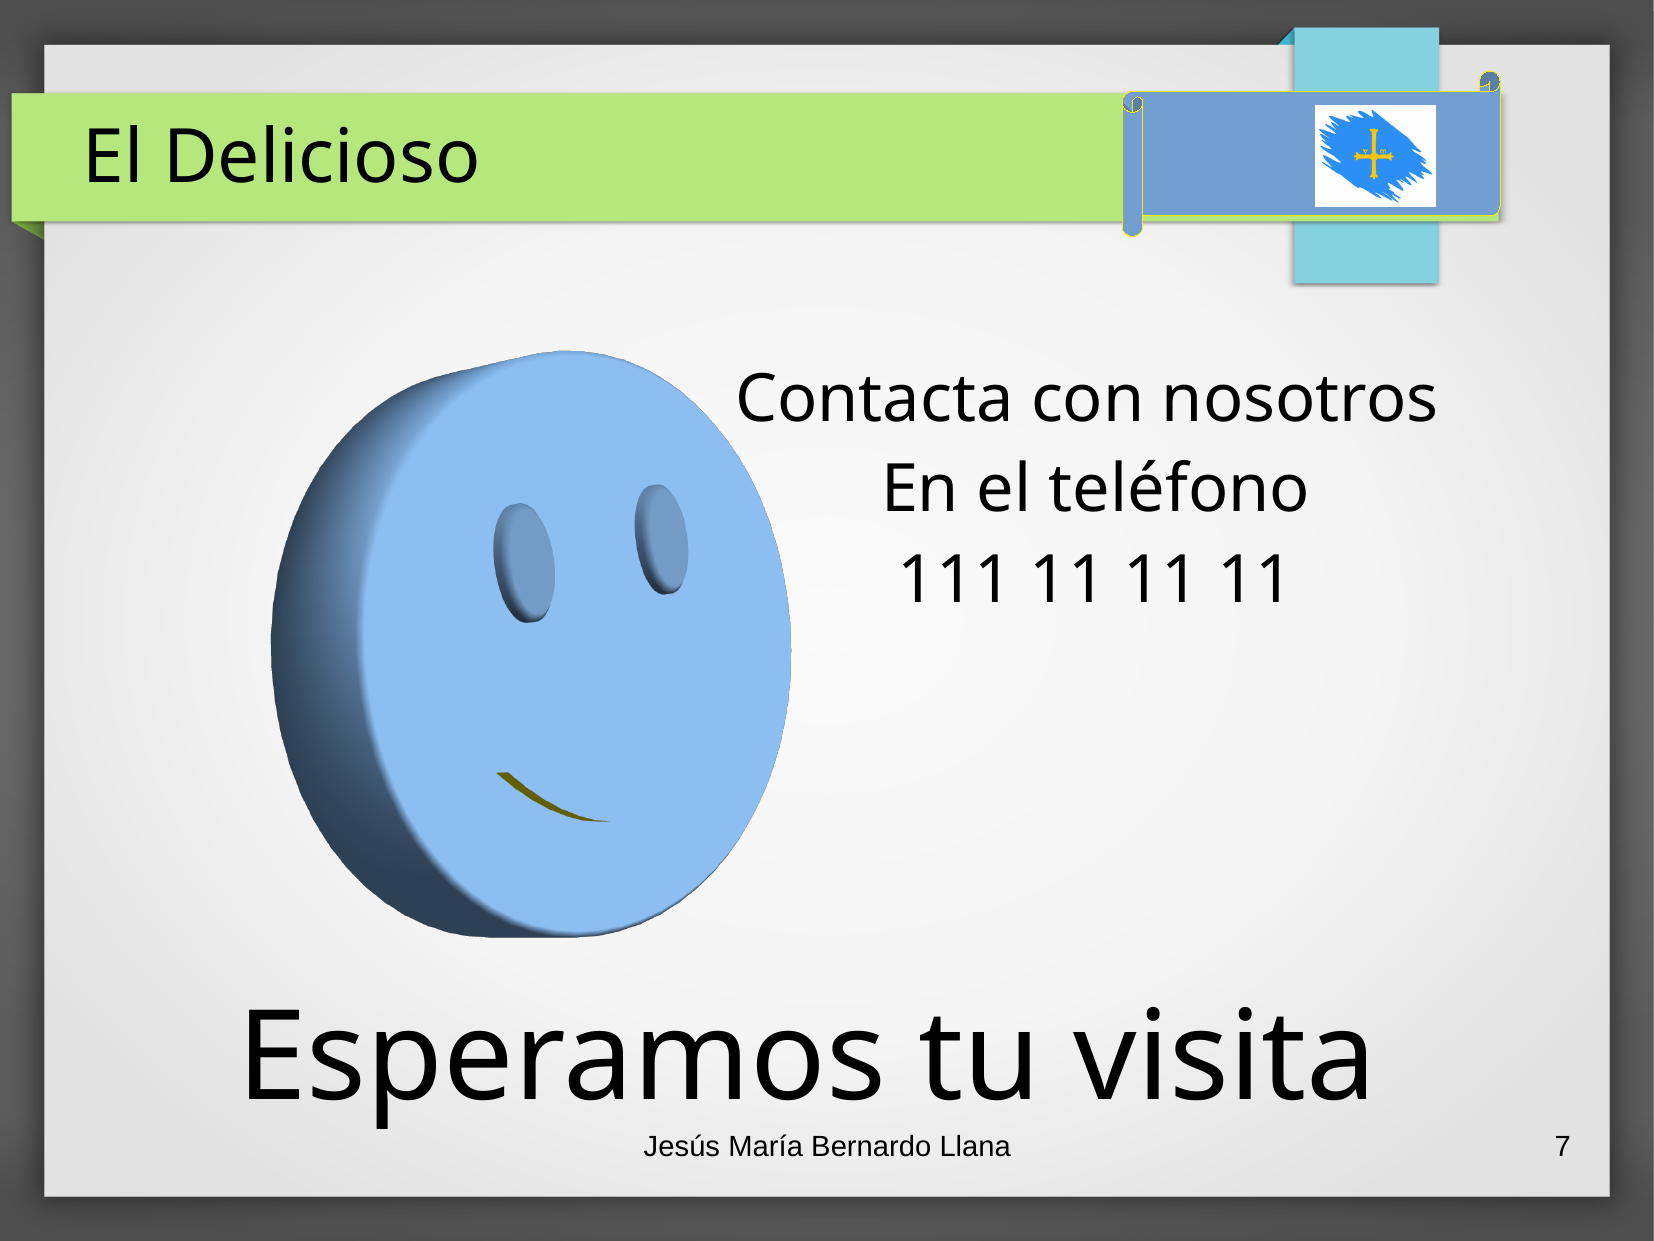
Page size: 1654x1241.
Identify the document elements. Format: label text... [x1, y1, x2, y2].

text_box Esperamos tu visita [222, 958, 1441, 1099]
title El Delicioso [82, 94, 1124, 213]
picture [0, 0, 1654, 1241]
text_box [1122, 70, 1501, 237]
text_box Contacta con nosotros En el teléfono 111 11 11 11 [720, 342, 1589, 557]
